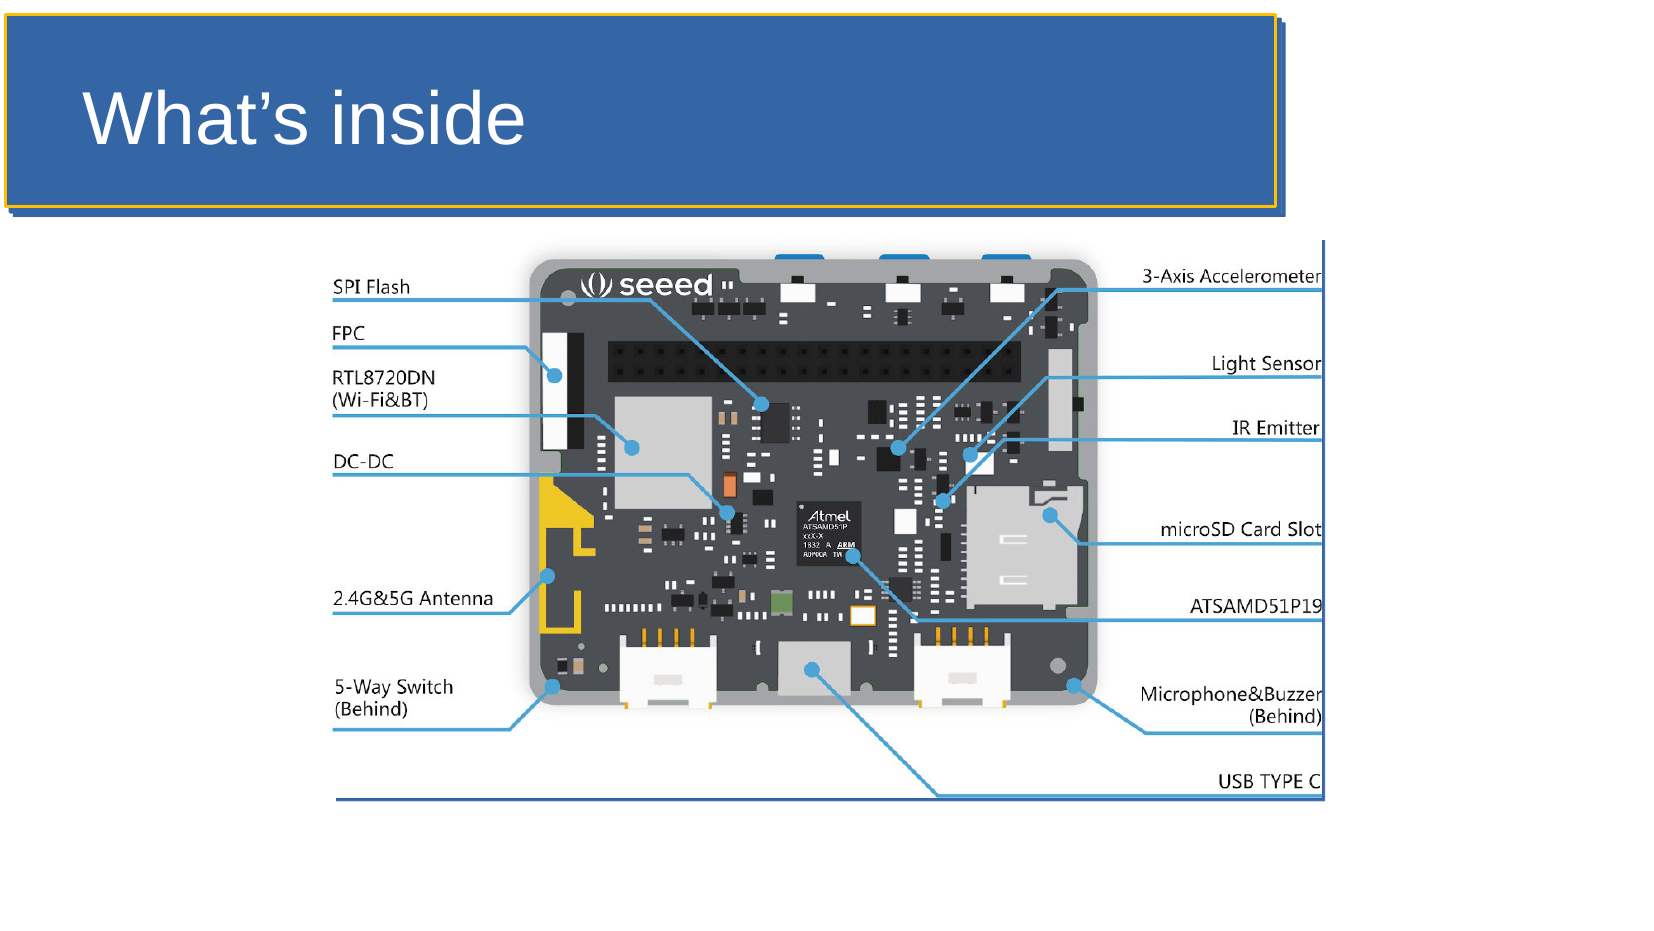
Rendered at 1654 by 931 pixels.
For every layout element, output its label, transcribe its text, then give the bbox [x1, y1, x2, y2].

picture [332, 236, 1322, 798]
title What’s inside [82, 44, 1235, 192]
